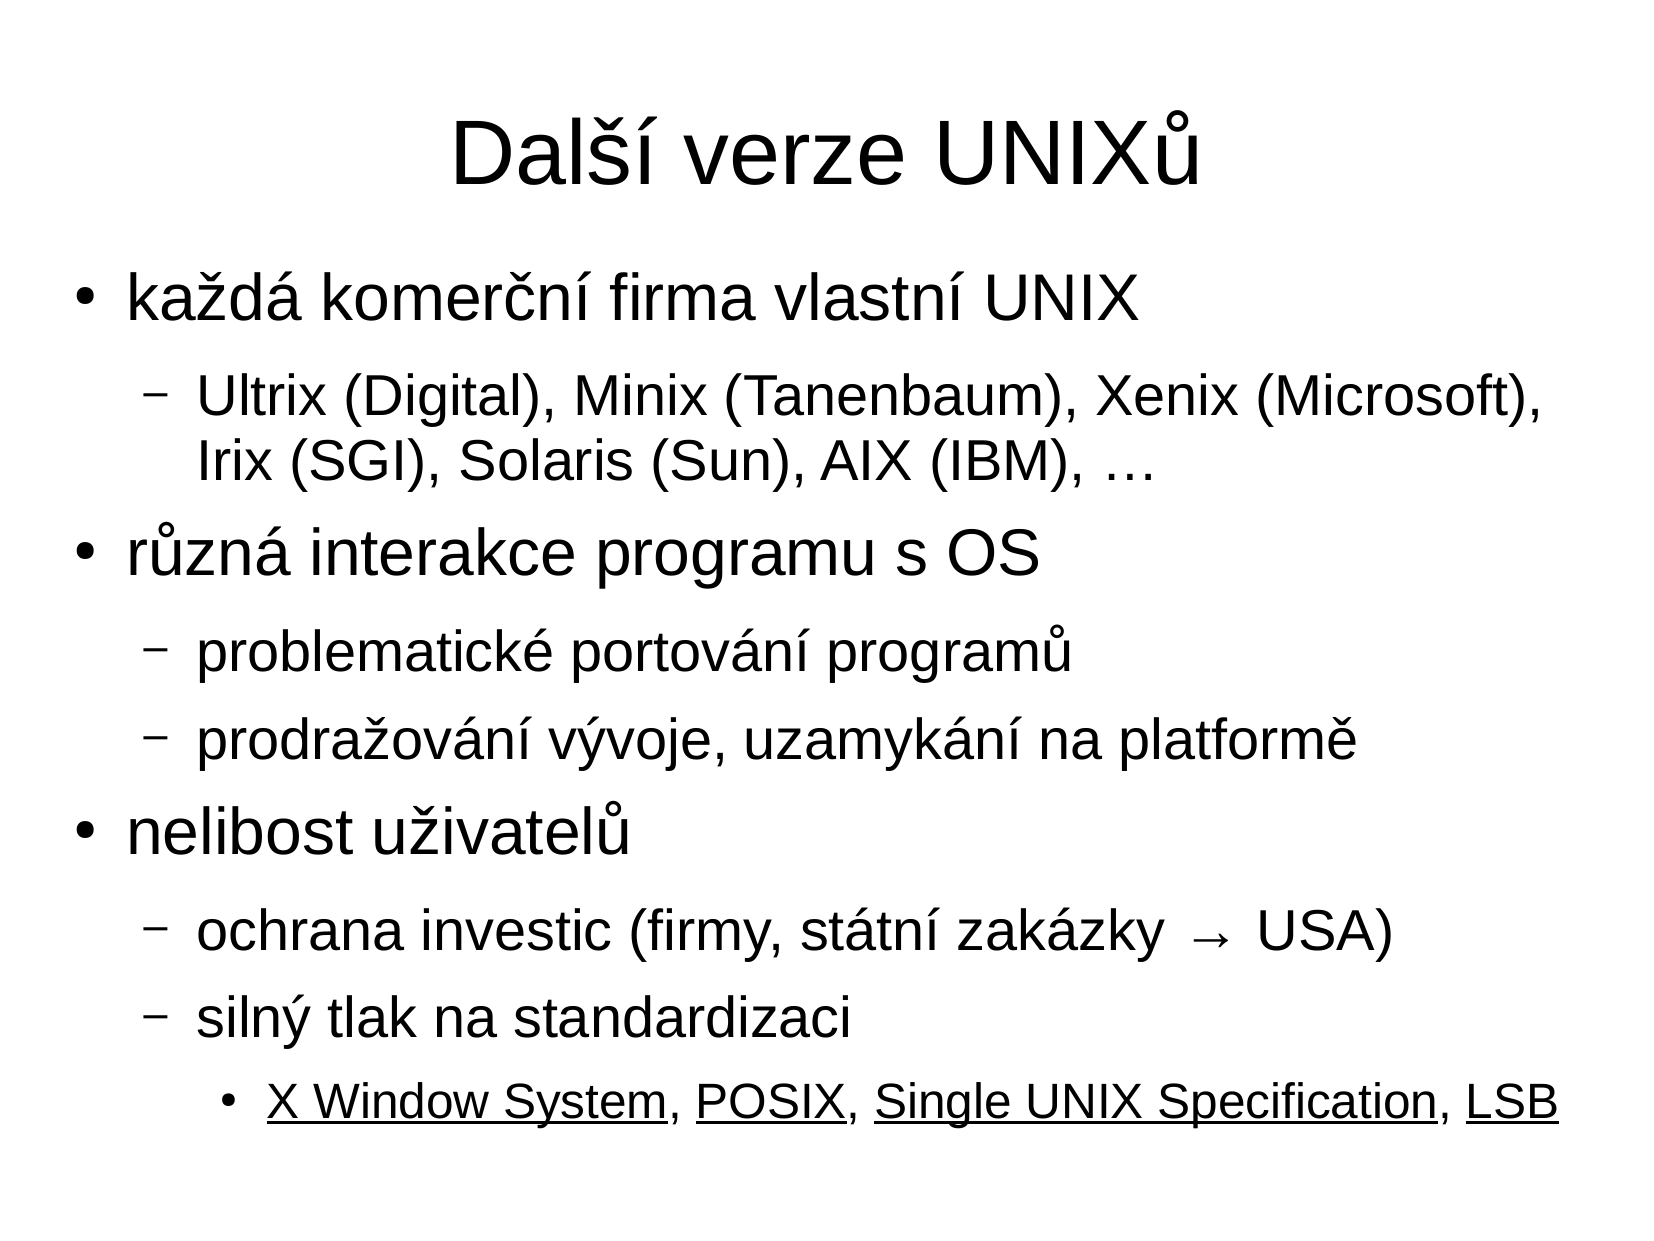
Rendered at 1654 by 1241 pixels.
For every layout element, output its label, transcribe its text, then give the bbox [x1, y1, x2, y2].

title Další verze UNIXů [82, 56, 1571, 250]
list každá komerční firma vlastní UNIX Ultrix (Digital), Minix (Tanenbaum), Xenix (Microsoft), Irix (SGI), Solaris (Sun), AIX (IBM), … různá interakce programu s OS problematické portování programů prodražování vývoje, uzamykání na platformě nelibost uživatelů ochrana investic (firmy, státní zakázky → USA) silný tlak na standardizaci X Window System, POSIX, Single UNIX Specification, LSB [56, 260, 1598, 1137]
